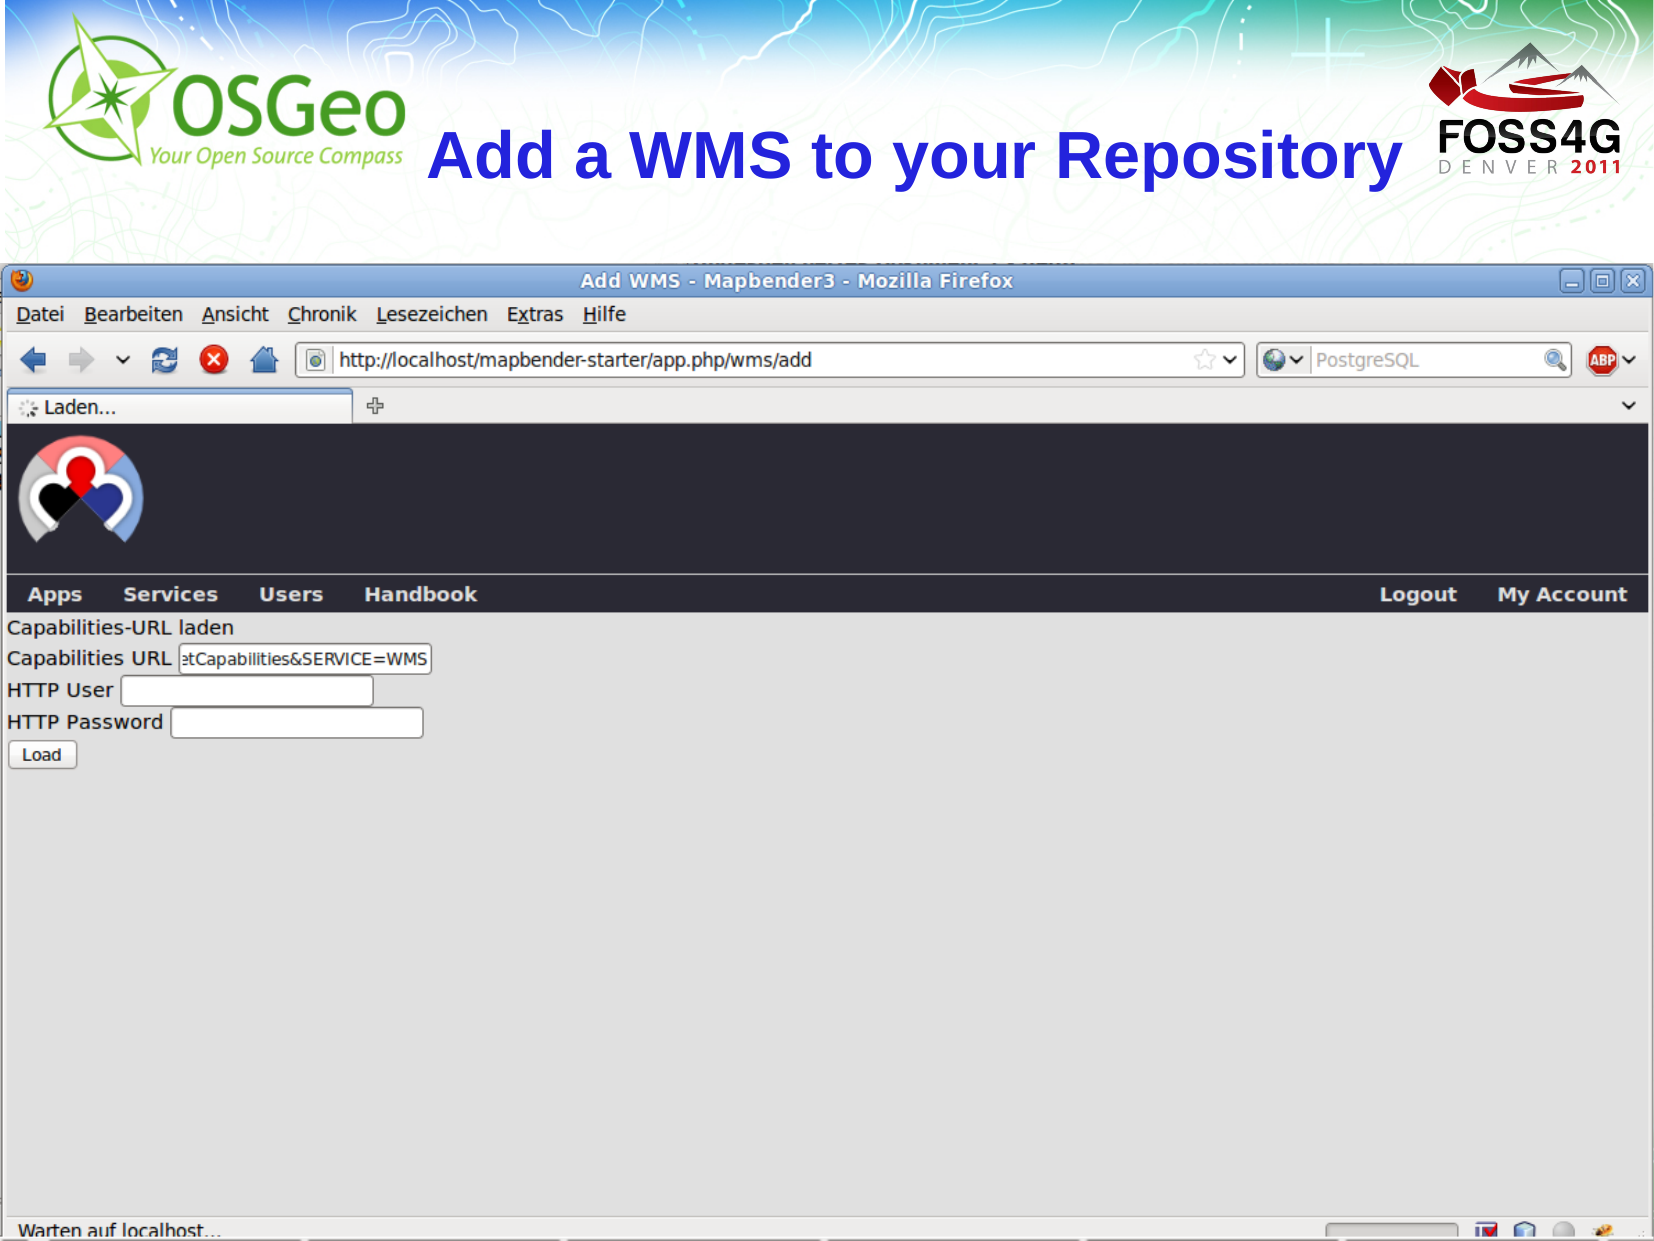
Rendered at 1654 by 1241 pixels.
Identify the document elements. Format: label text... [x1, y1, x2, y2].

picture [0, 0, 1654, 1241]
title Add a WMS to your Repository [265, 88, 1565, 222]
